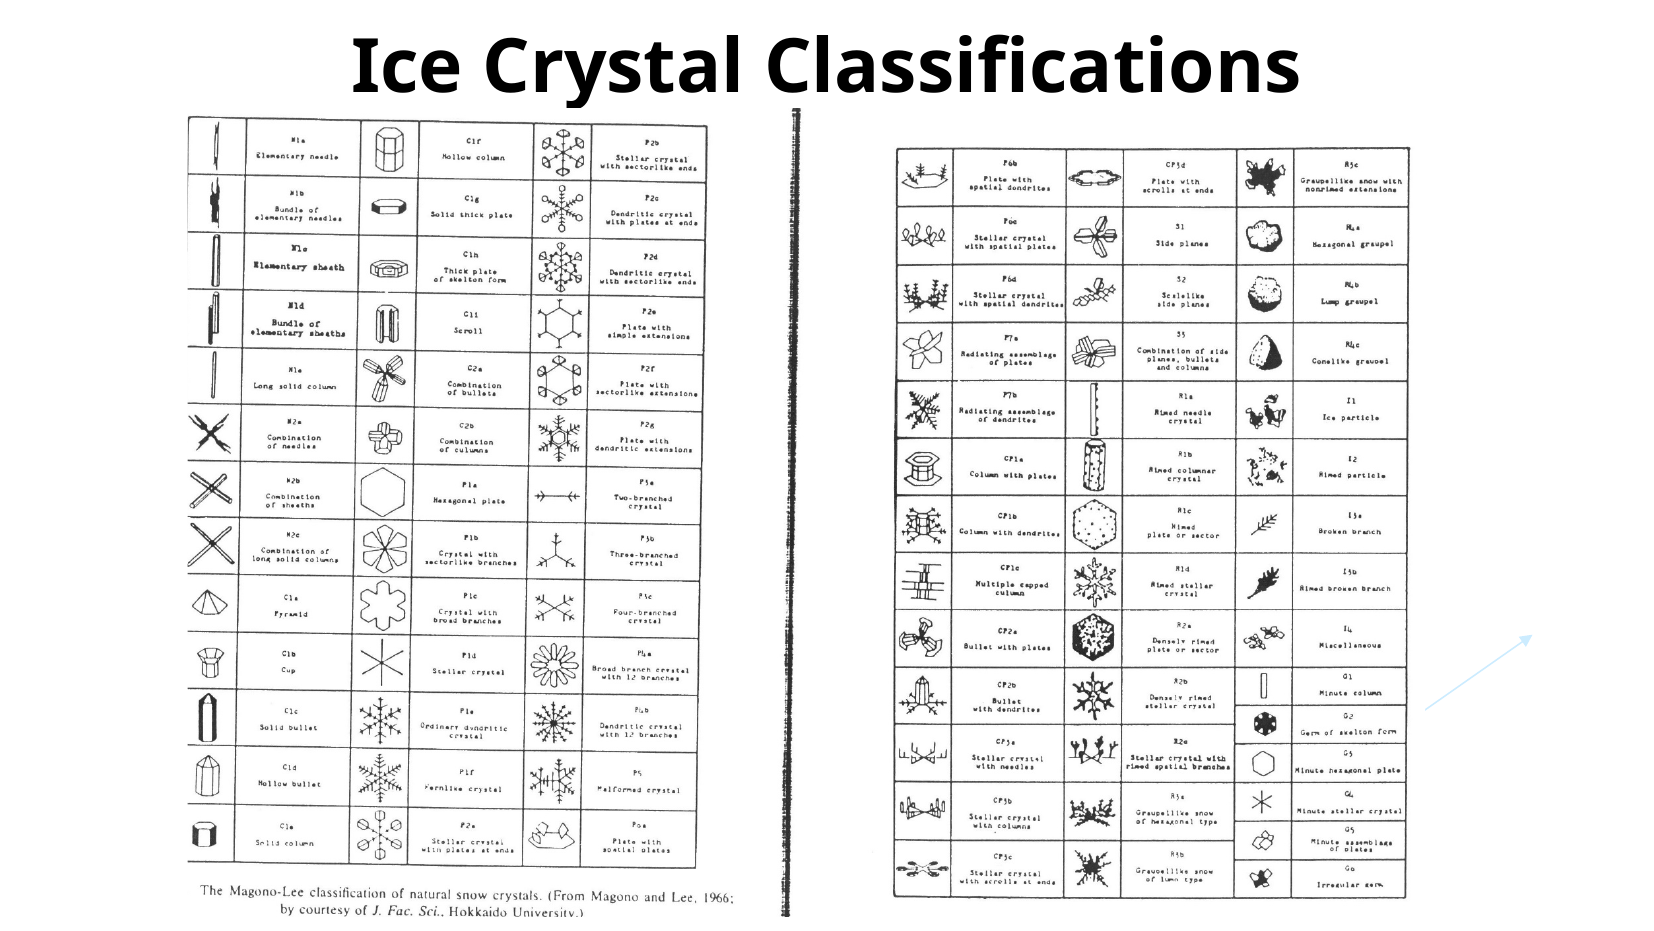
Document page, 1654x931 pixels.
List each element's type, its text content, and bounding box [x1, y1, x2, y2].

title Ice Crystal Classifications [0, 11, 1654, 113]
picture [187, 108, 1426, 917]
